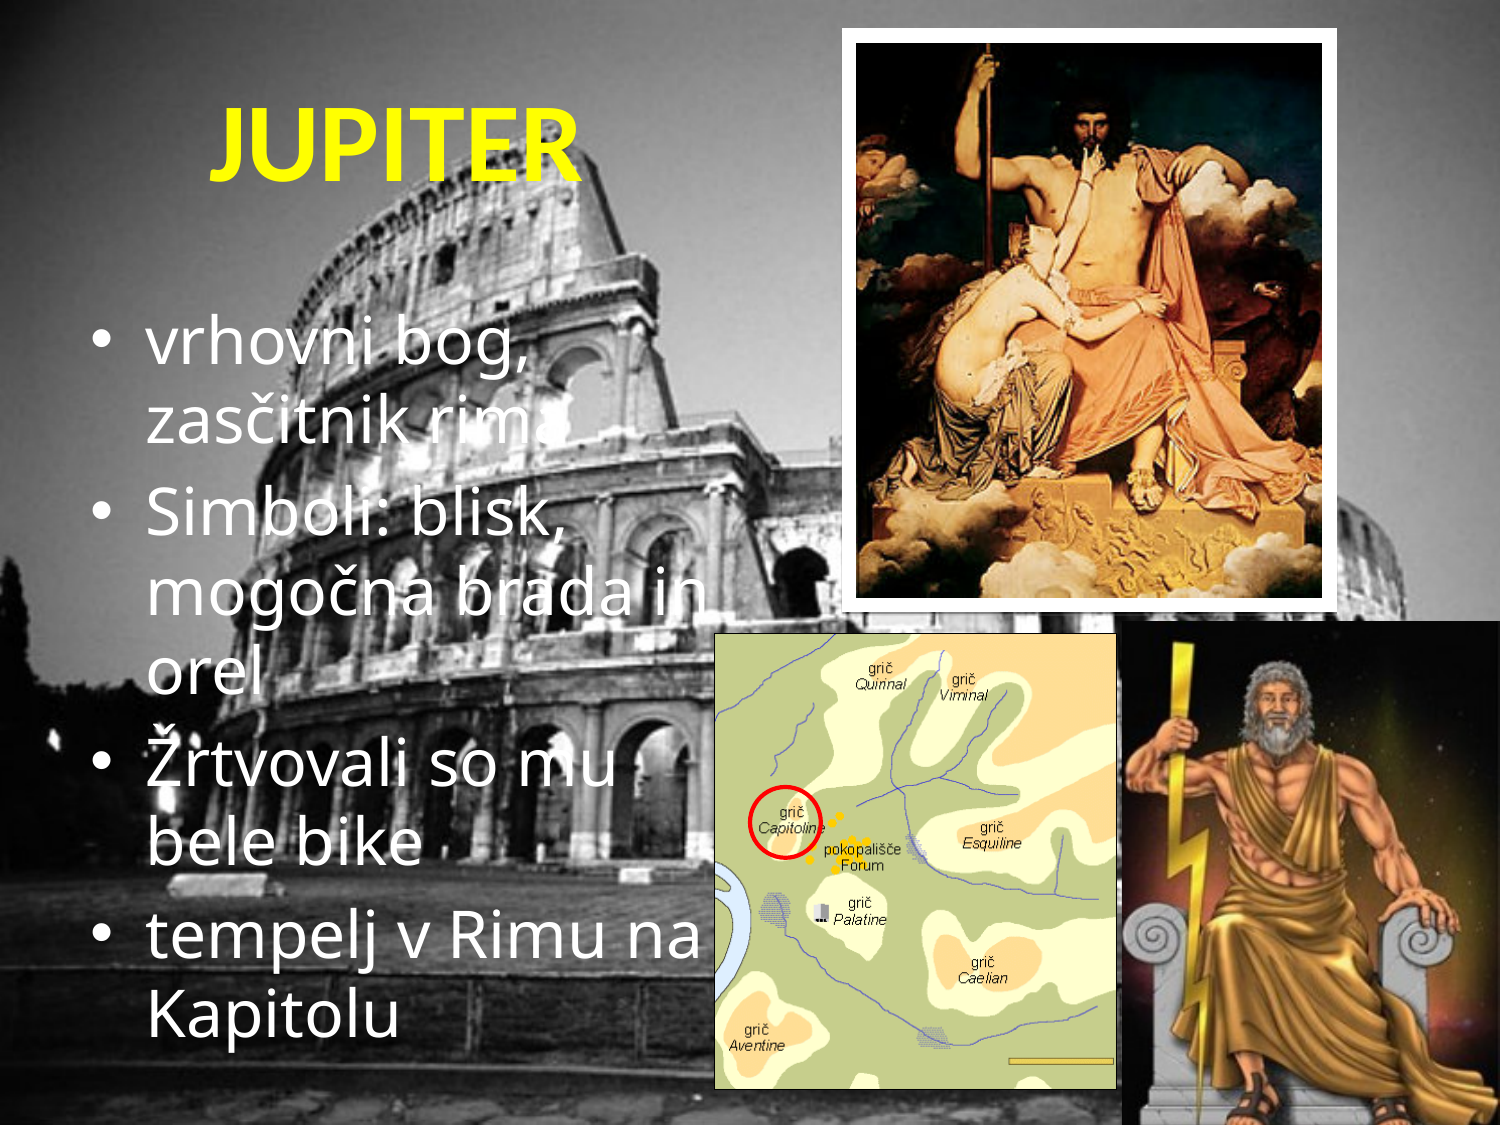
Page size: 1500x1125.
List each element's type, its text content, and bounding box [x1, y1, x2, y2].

list vrhovni bog, zasčitnik rima Simboli: blisk, mogočna brada in orel Žrtvovali so mu bele bike tempelj v Rimu na Kapitolu [75, 290, 762, 1059]
picture [0, 0, 1500, 1125]
title JUPITER [41, 42, 752, 230]
